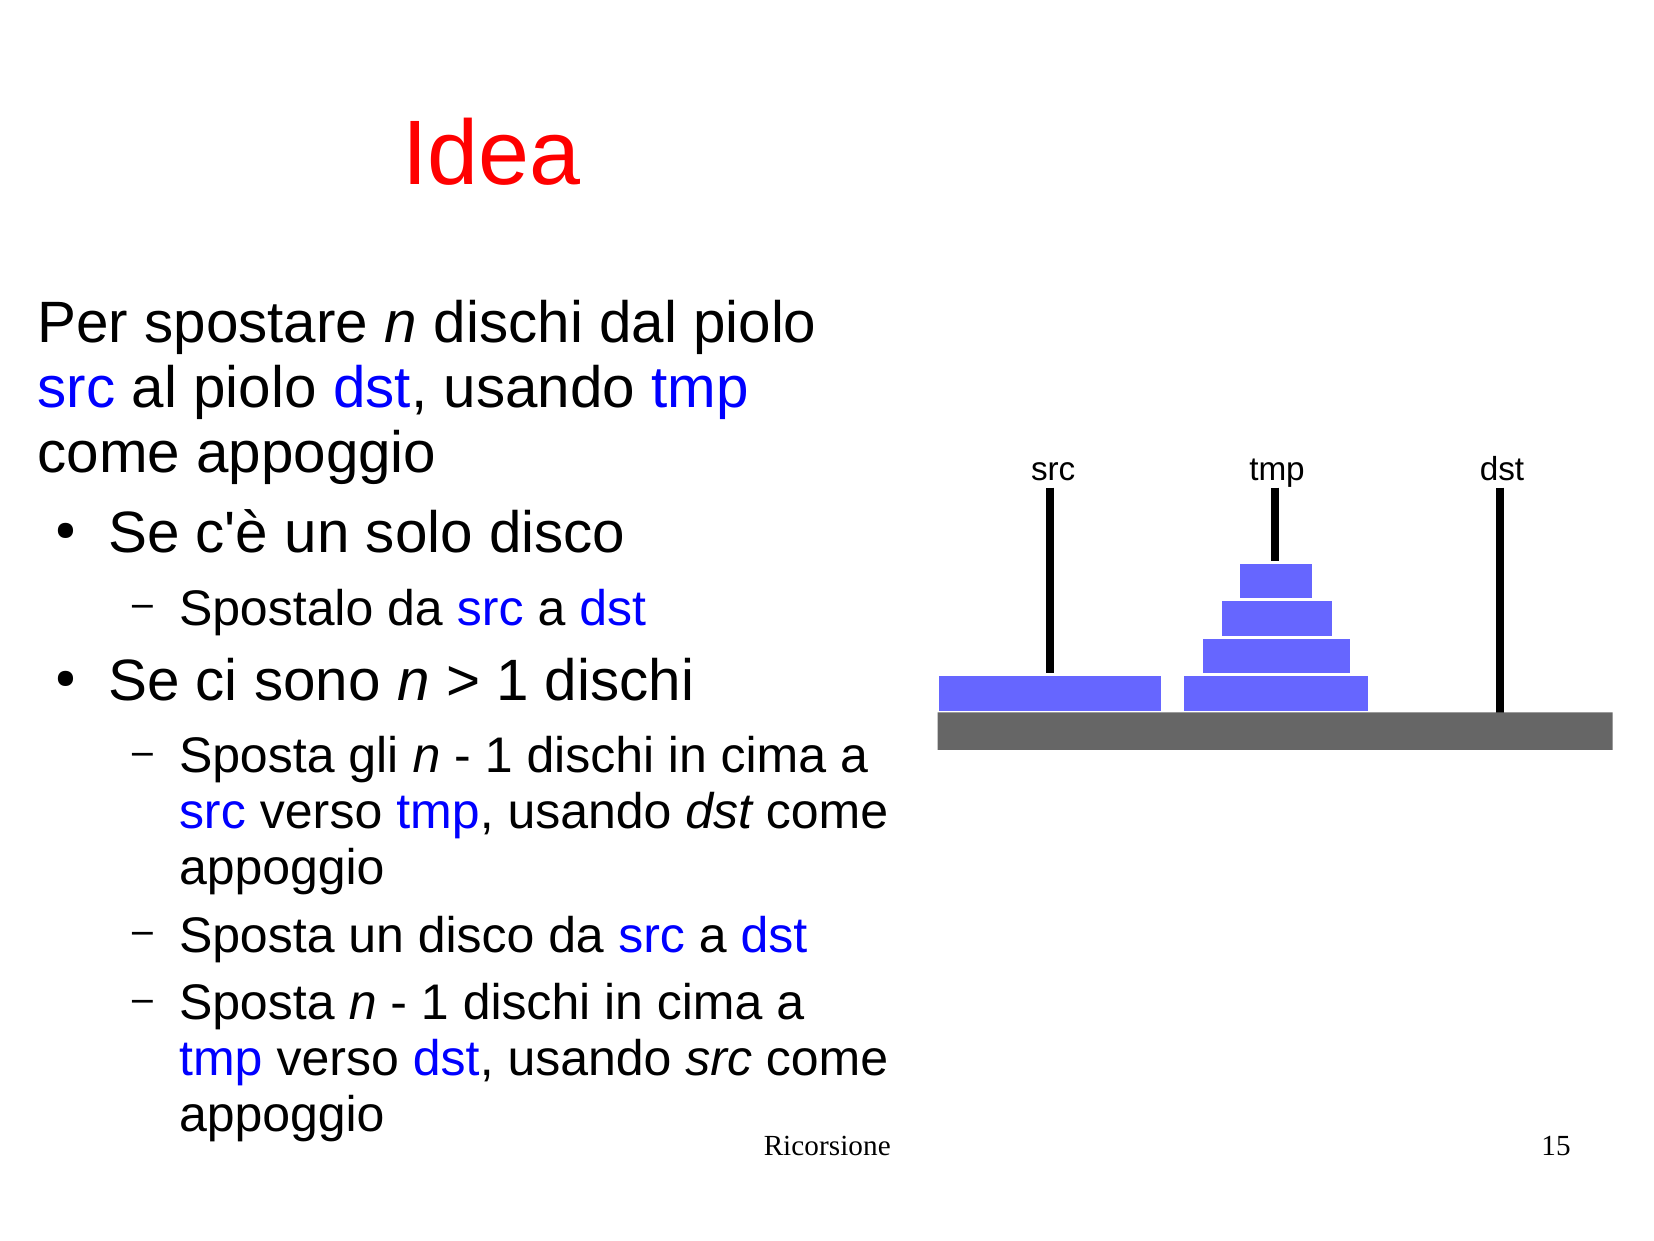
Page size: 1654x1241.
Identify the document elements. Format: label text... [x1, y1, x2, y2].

text_box dst [1479, 450, 1525, 488]
list Per spostare n dischi dal piolo src al piolo dst, usando tmp come appoggio Se c'è un solo disco Spostalo da src a dst Se ci sono n > 1 dischi Sposta gli n - 1 dischi in cima a src verso tmp, usando dst come appoggio Sposta un disco da src a dst Sposta n - 1 dischi in cima a tmp verso dst, usando src come appoggio [37, 290, 901, 1148]
text_box [937, 562, 1613, 750]
text_box tmp [1249, 450, 1306, 488]
title Idea [82, 49, 901, 257]
text_box src [1031, 450, 1076, 488]
